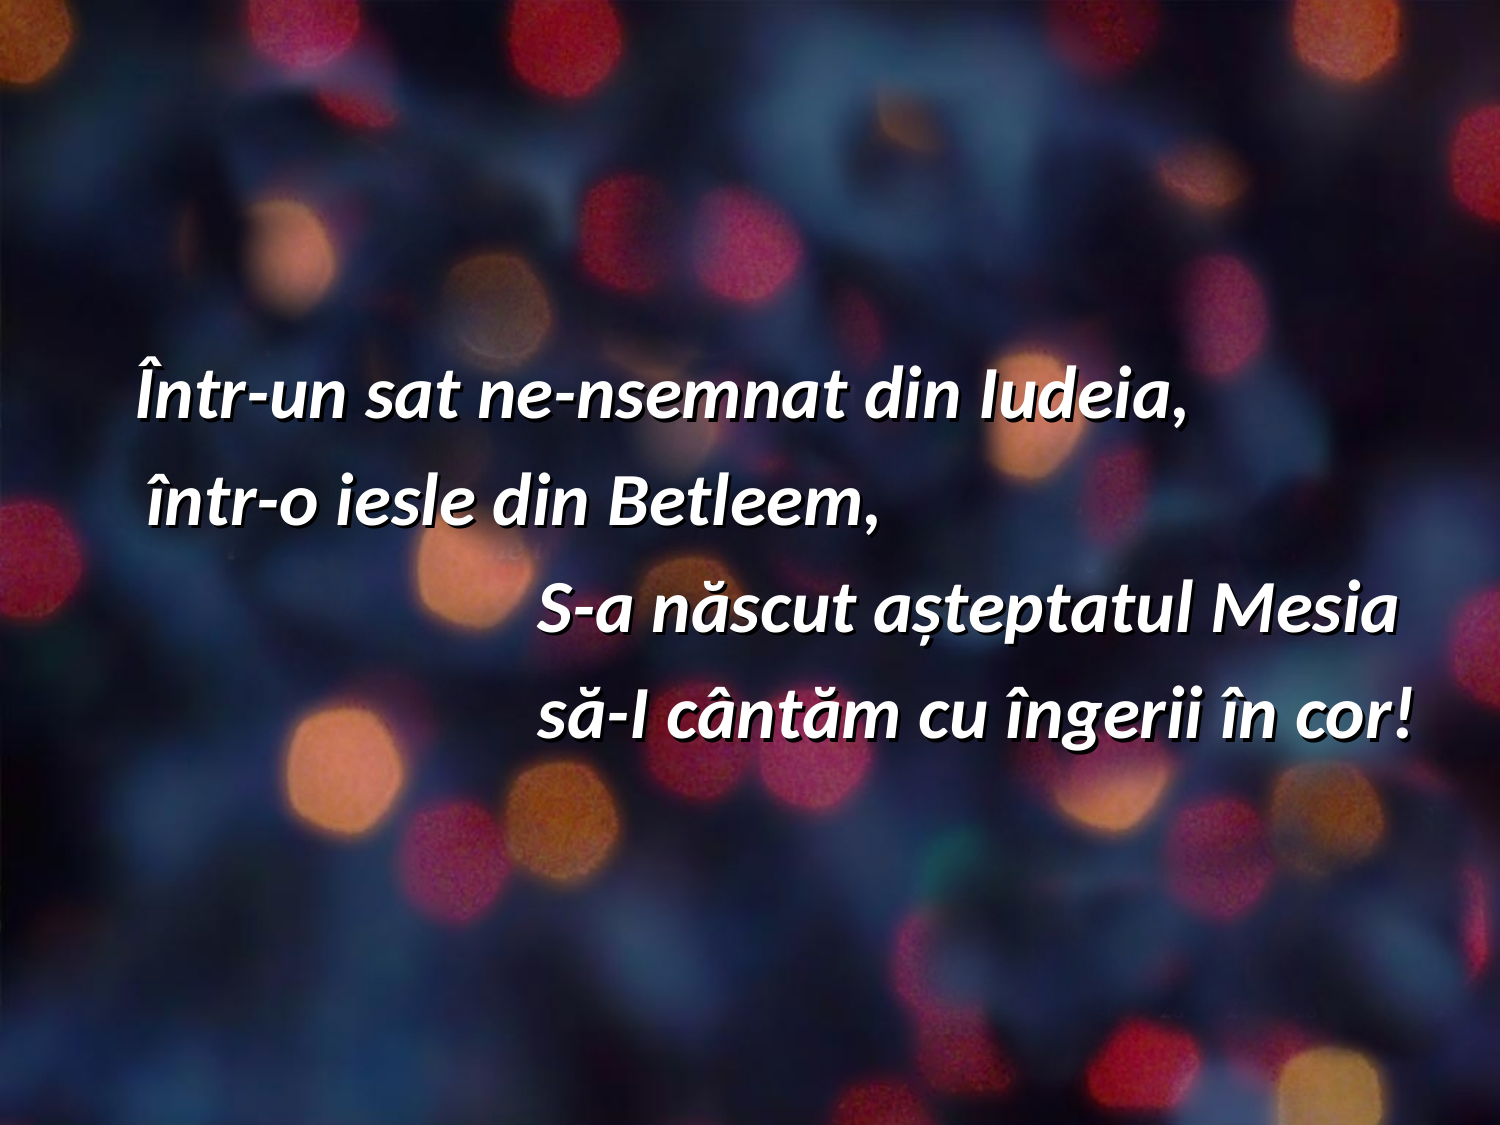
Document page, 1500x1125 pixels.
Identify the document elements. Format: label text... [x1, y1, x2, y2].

picture [0, 0, 1500, 1125]
text_box Într-un sat ne-nsemnat din Iudeia, într-o iesle din Betleem, S-a născut aşteptatul Mesia să-I cântăm cu îngerii în cor! [29, 336, 1465, 857]
